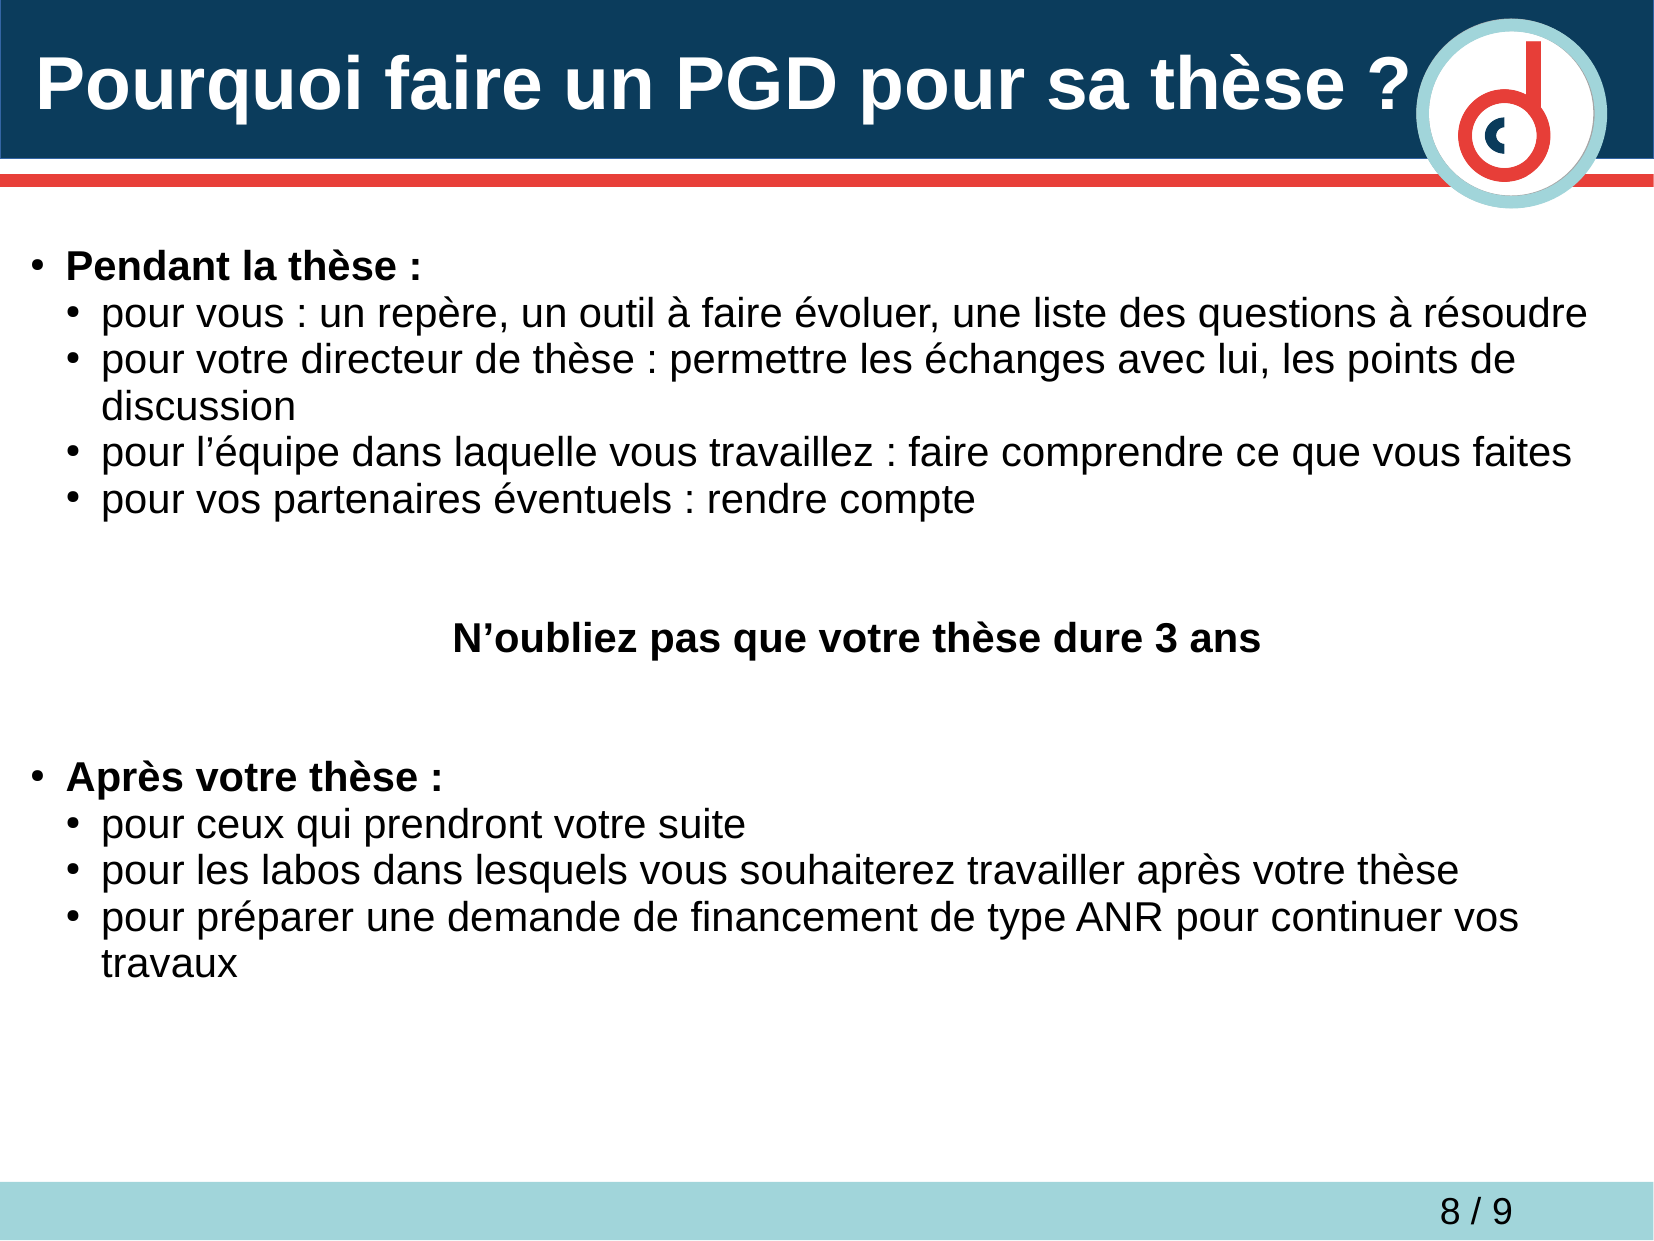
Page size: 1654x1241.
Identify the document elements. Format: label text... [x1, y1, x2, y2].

title Pourquoi faire un PGD pour sa thèse ? [35, 11, 1430, 159]
text_box Pendant la thèse : pour vous : un repère, un outil à faire évoluer, une liste des questions à résoudre pour votre directeur de thèse : permettre les échanges avec lui, les points de discussion pour l’équipe dans laquelle vous travaillez : faire comprendre ce que vous faites pour vos partenaires éventuels : rendre compte N’oubliez pas que votre thèse dure 3 ans Après votre thèse : pour ceux qui prendront votre suite pour les labos dans lesquels vous souhaiterez travailler après votre thèse pour préparer une demande de financement de type ANR pour continuer vos travaux [15, 235, 1629, 1134]
